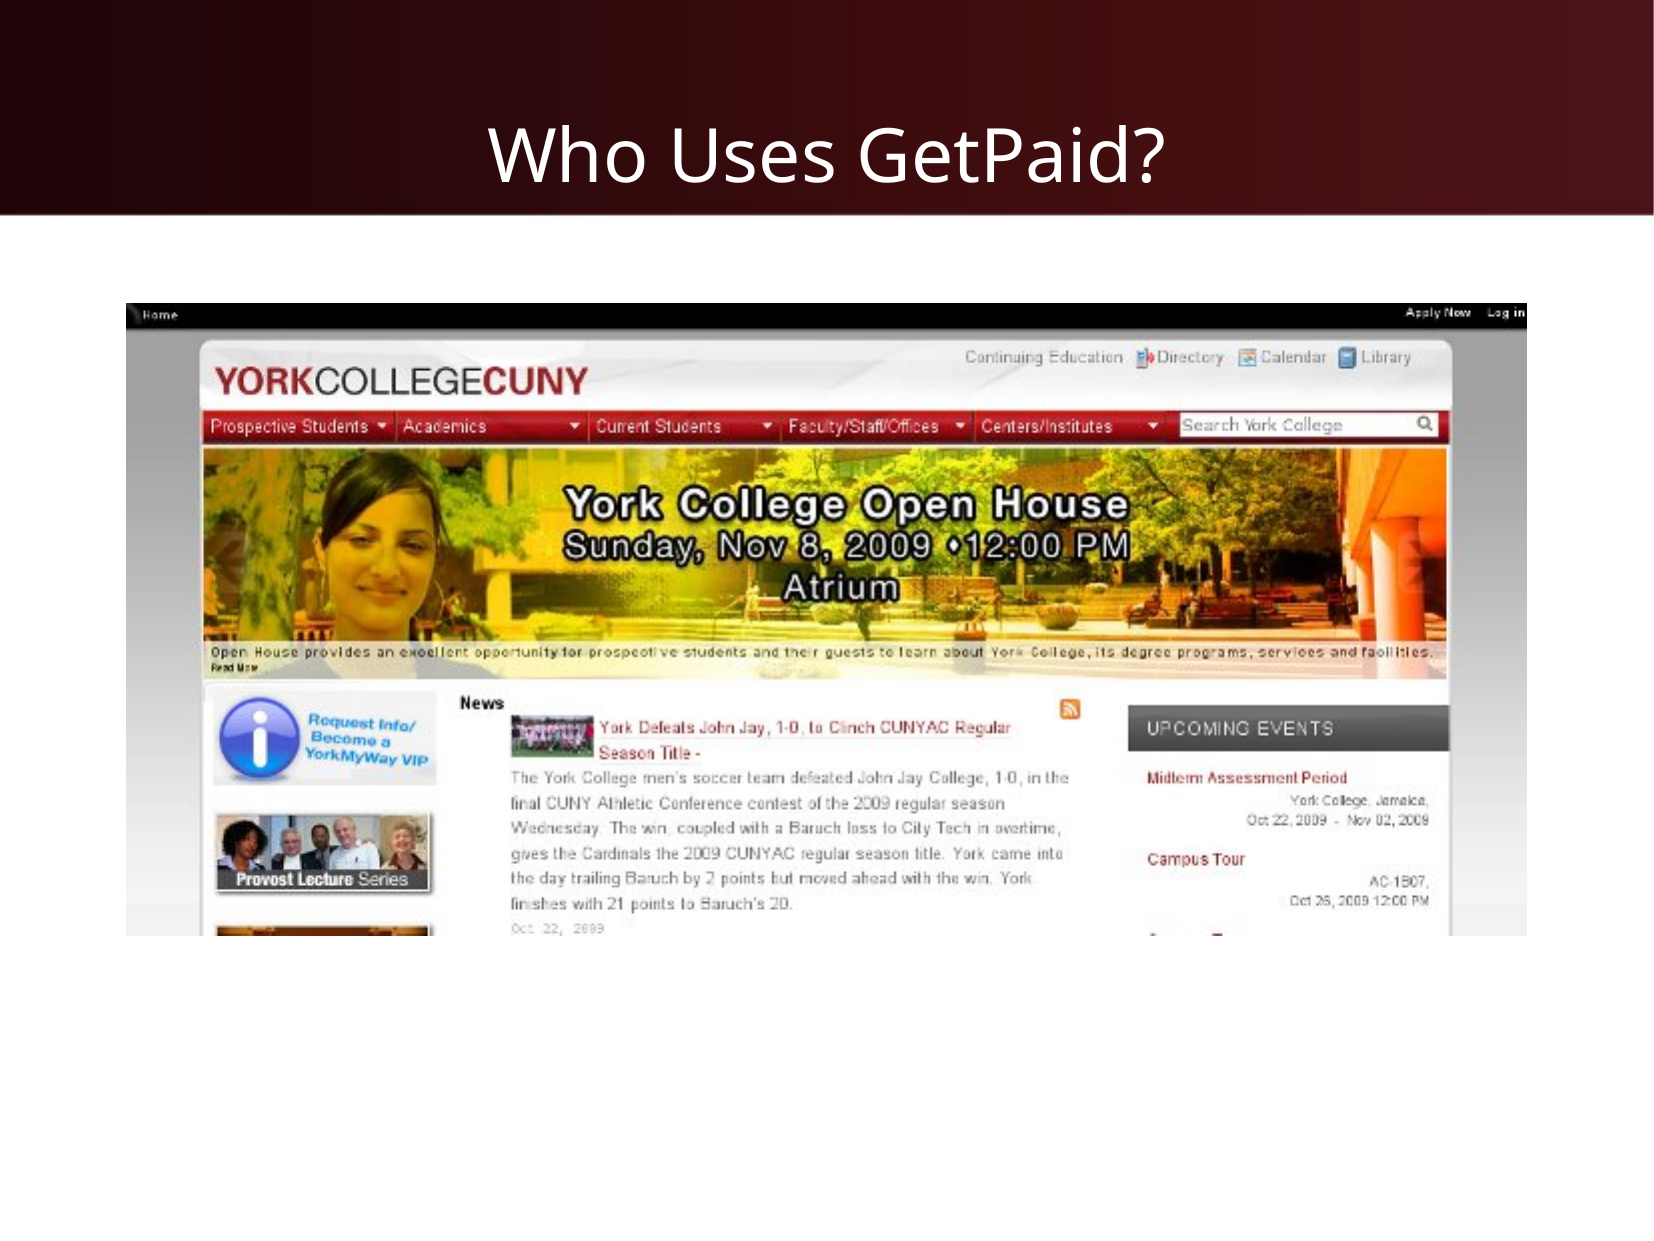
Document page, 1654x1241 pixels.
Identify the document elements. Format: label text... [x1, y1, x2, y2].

title Who Uses GetPaid? [82, 49, 1571, 257]
picture [0, 0, 1654, 1241]
